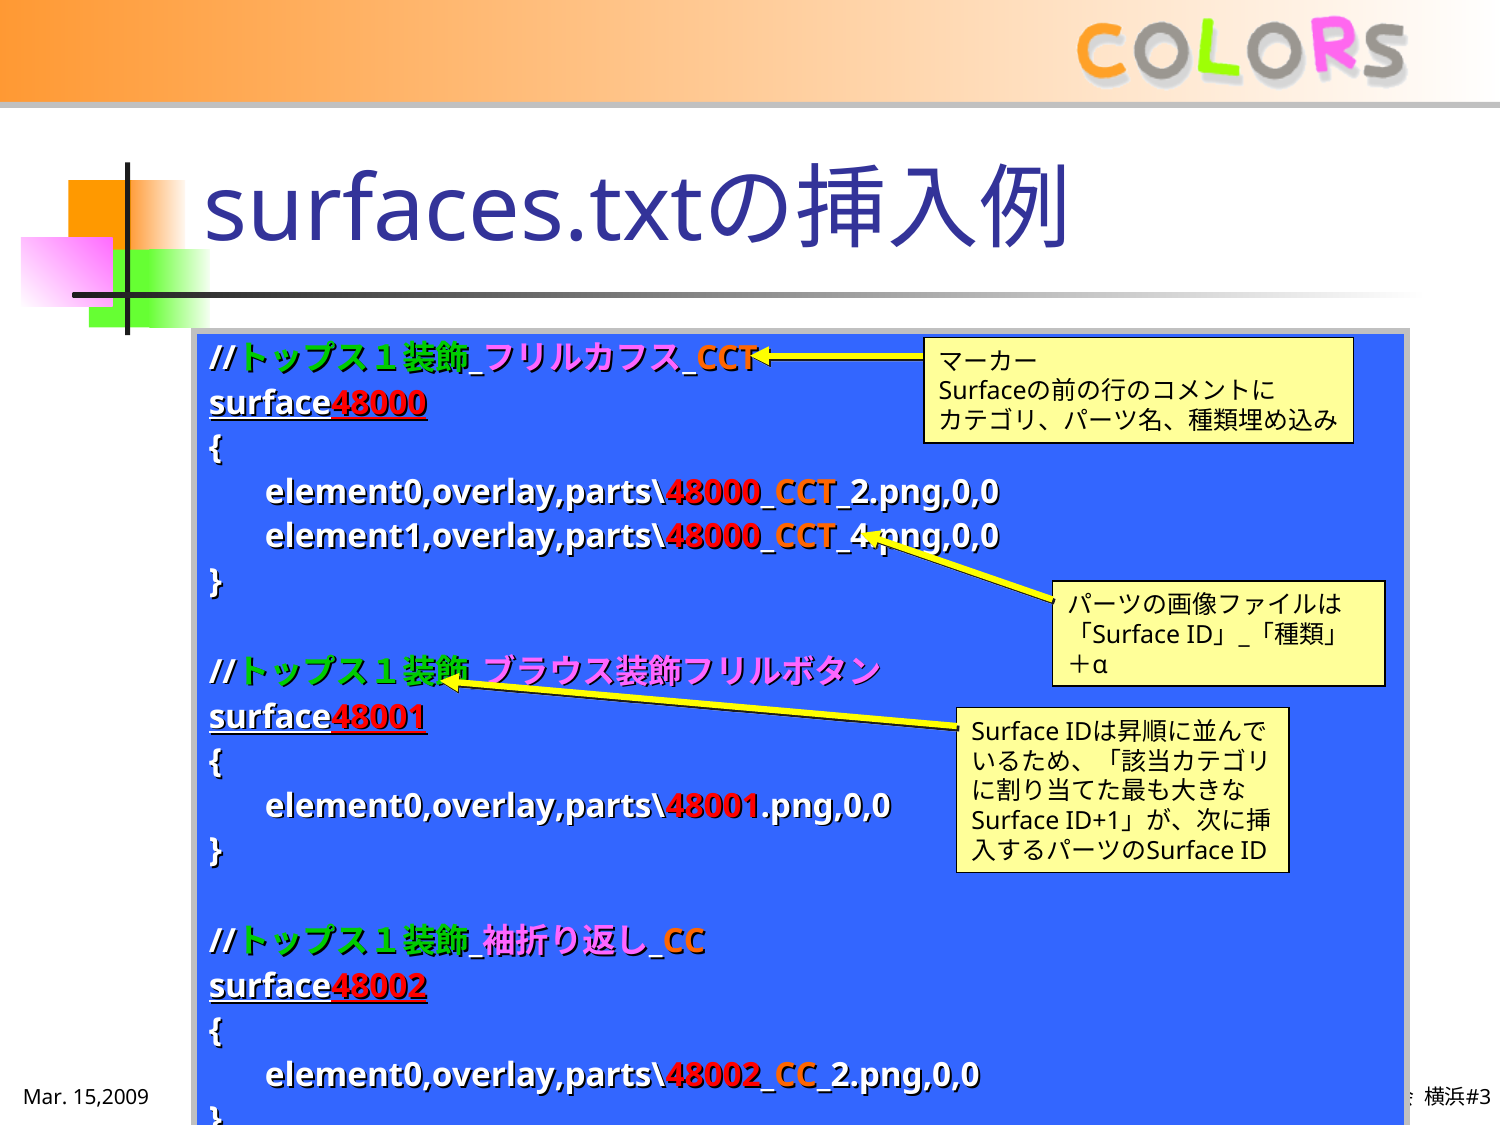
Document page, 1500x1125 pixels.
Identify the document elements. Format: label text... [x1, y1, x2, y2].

text_box Surface IDは昇順に並んでいるため、「該当カテゴリに割り当てた最も大きなSurface ID+1」が、次に挿入するパーツのSurface ID [956, 707, 1290, 873]
list //トップス１装飾_フリルカフス_CCT surface48000 { element0,overlay,parts\48000_CCT_2.png,0,0 element1,overlay,parts\48000_CCT_4.png,0,0 } //トップス１装飾_ブラウス装飾フリルボタン surface48001 { element0,overlay,parts\48001.png,0,0 } //トップス１装飾_袖折り返し_CC surface48002 { element0,overlay,parts\48002_CC_2.png,0,0 } [193, 330, 1407, 1072]
title surfaces.txtの挿入例 [188, 35, 1468, 276]
text_box マーカー Surfaceの前の行のコメントに カテゴリ、パーツ名、種類埋め込み [924, 337, 1354, 443]
text_box パーツの画像ファイルは 「Surface ID」_「種類」＋α [1052, 580, 1385, 687]
